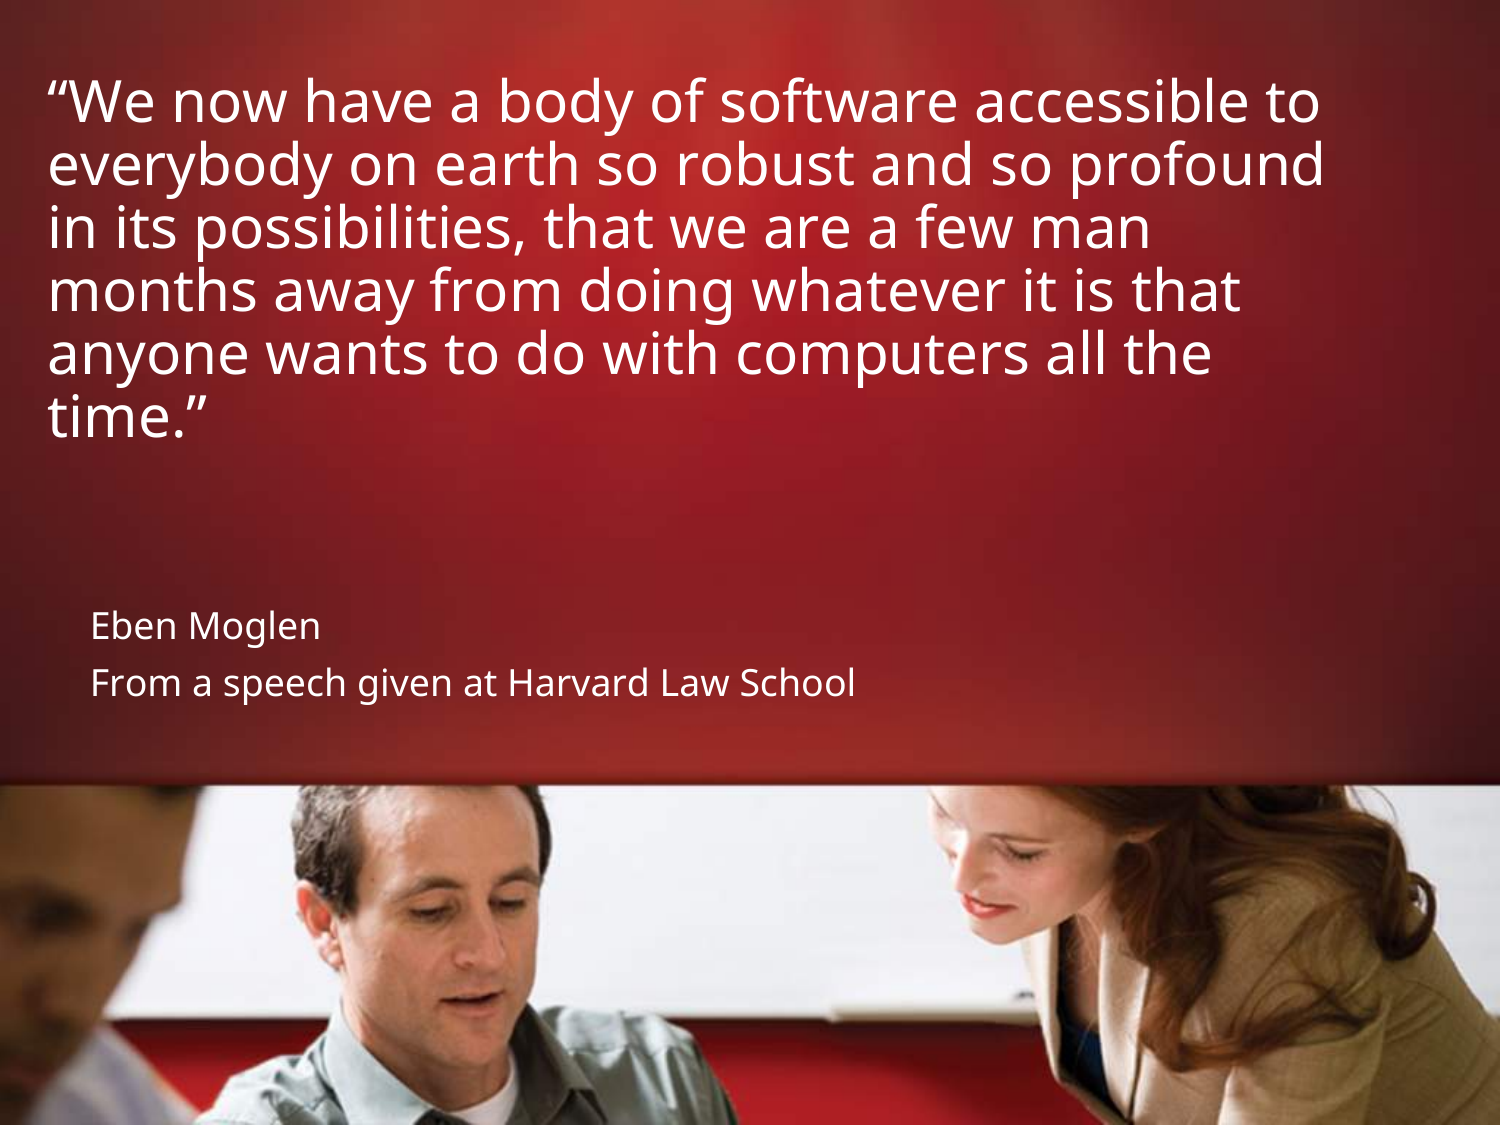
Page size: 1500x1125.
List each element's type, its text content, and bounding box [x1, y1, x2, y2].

text_box Eben Moglen From a speech given at Harvard Law School [75, 600, 1277, 751]
picture [0, 0, 1500, 1125]
text_box “We now have a body of software accessible to everybody on earth so robust and so profound in its possibilities, that we are a few man months away from doing whatever it is that anyone wants to do with computers all the time.” [33, 53, 1351, 528]
